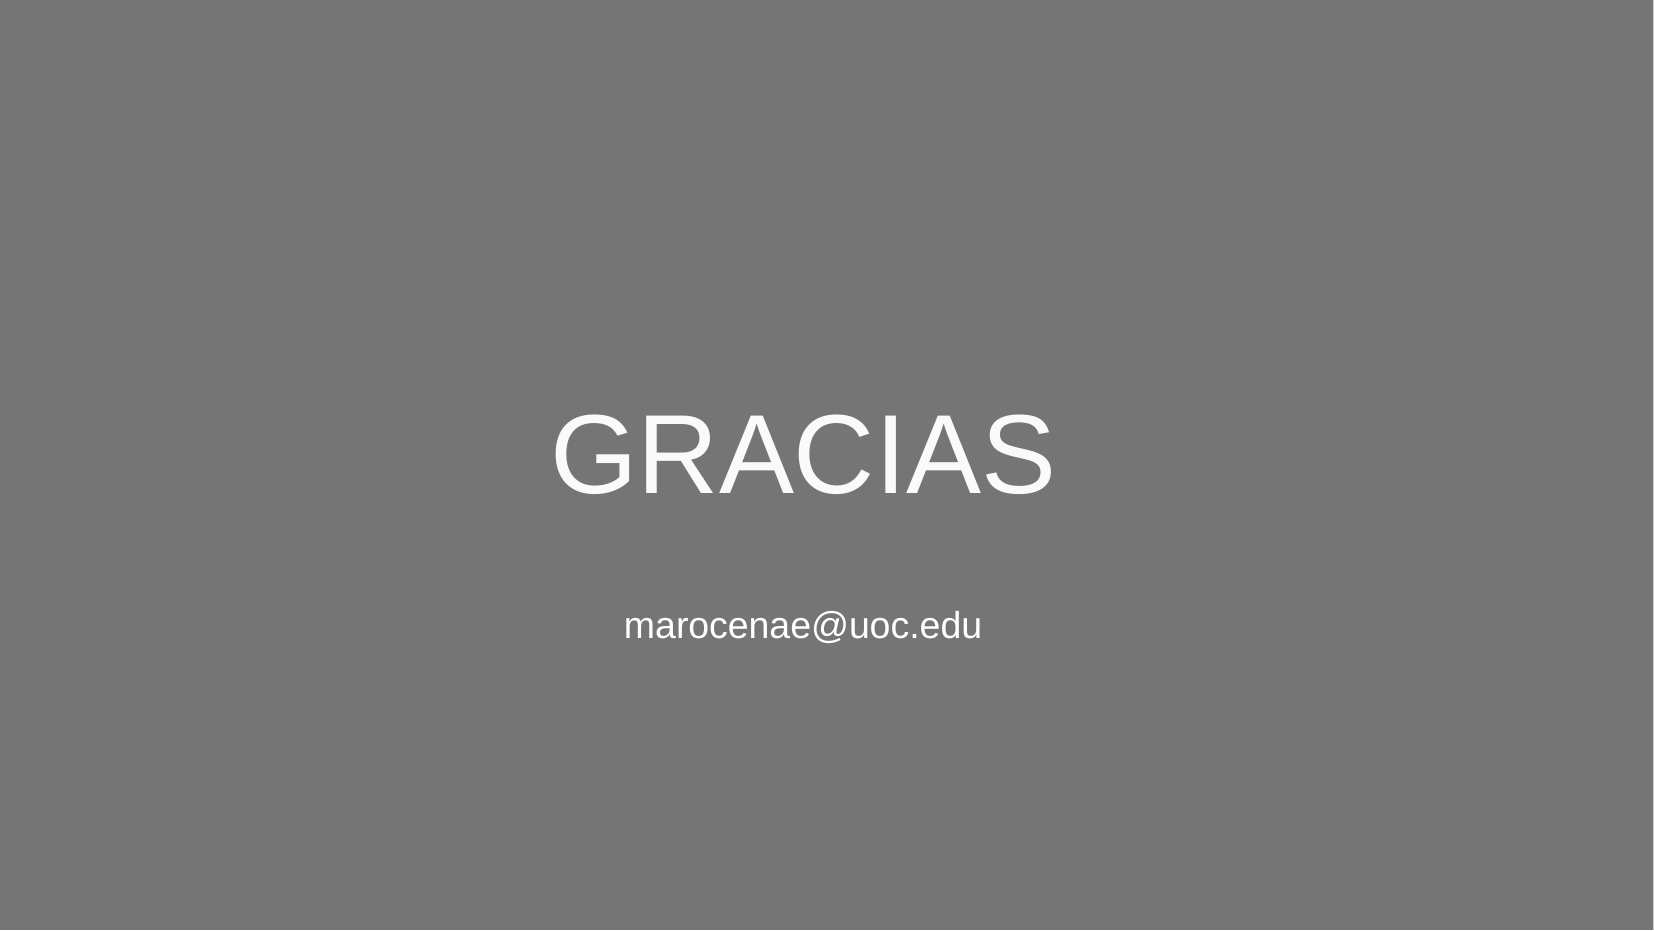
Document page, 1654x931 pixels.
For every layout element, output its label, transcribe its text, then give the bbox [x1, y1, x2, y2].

text_box GRACIAS [375, 384, 1232, 526]
text_box marocenae@uoc.edu [609, 597, 1000, 655]
